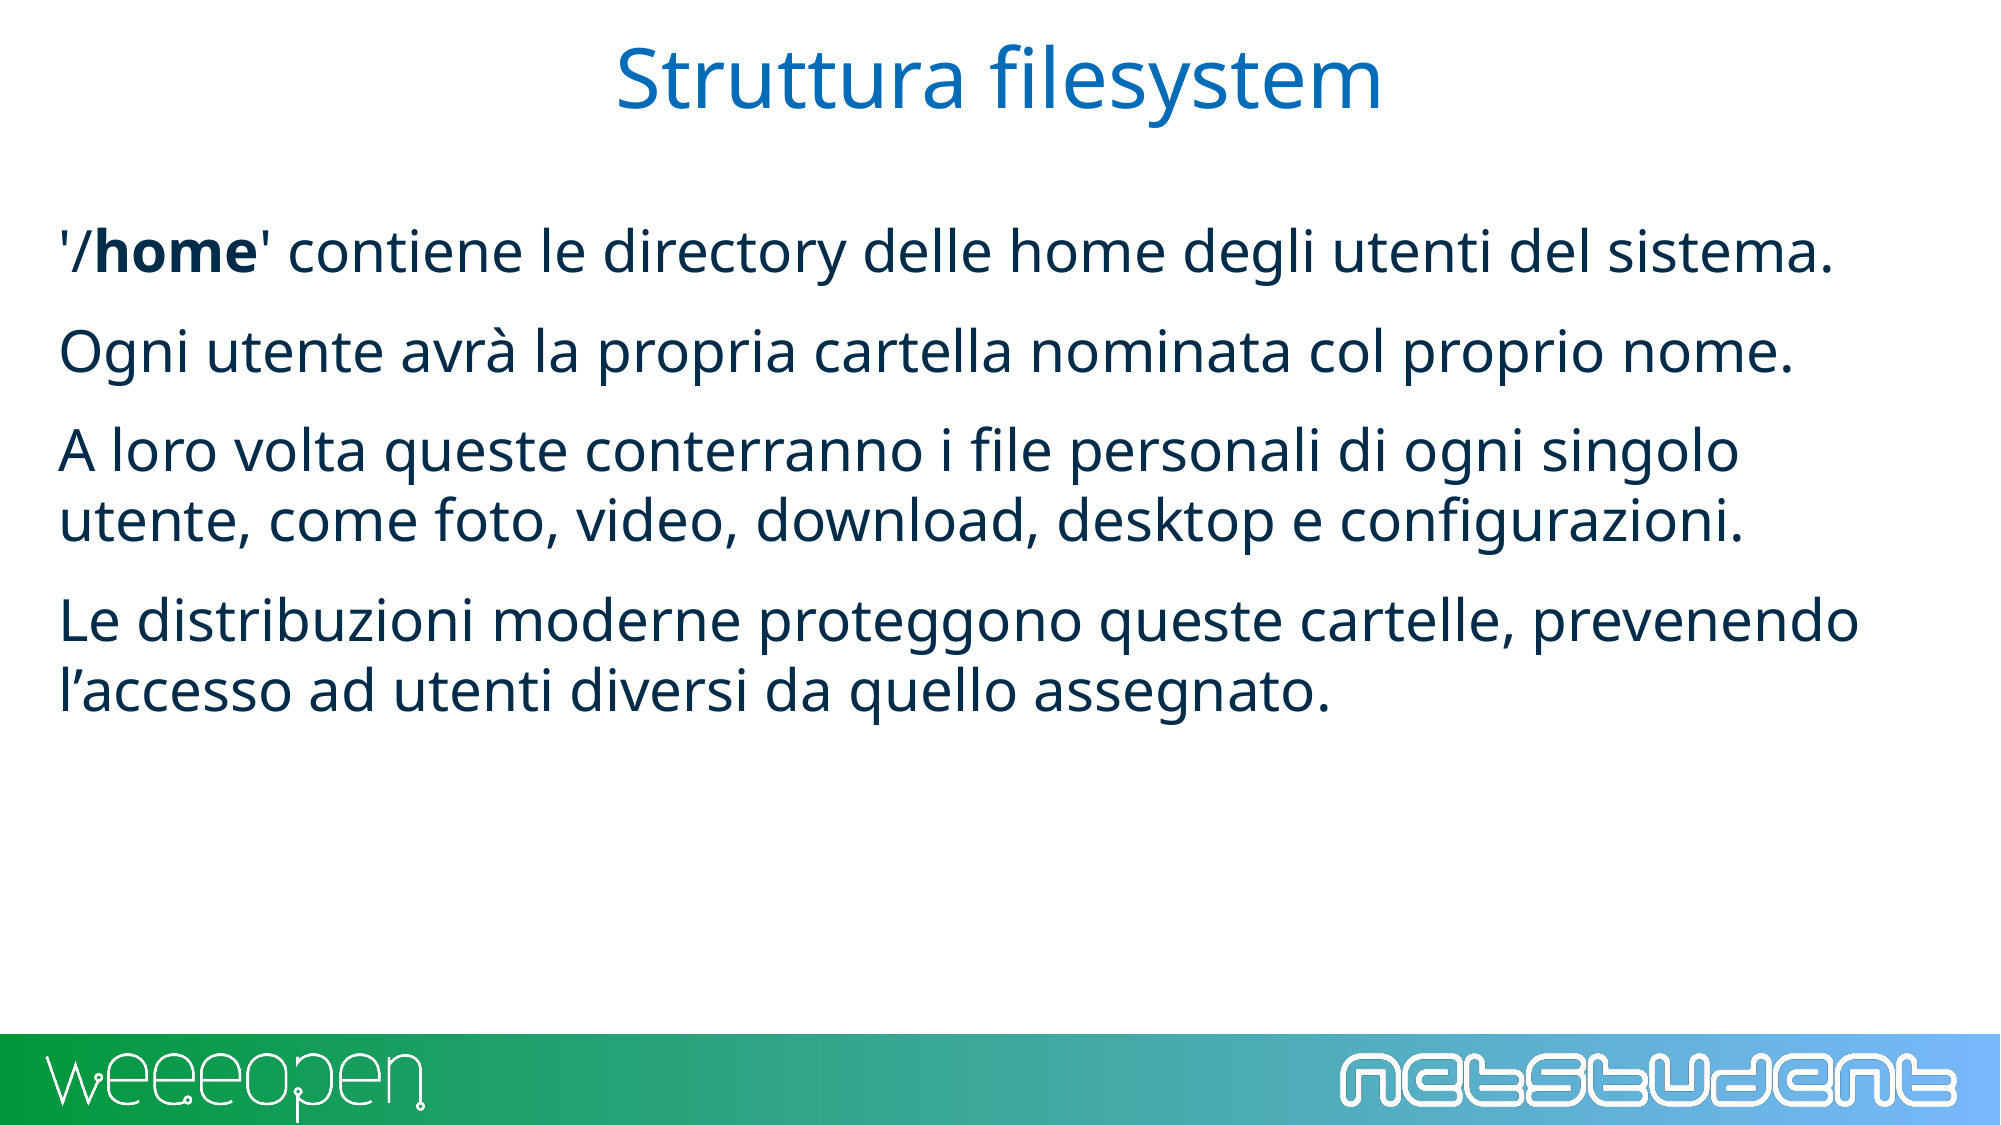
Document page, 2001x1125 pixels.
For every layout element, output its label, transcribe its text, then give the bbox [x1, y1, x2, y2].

picture [1340, 1053, 1957, 1107]
title Struttura filesystem [43, 29, 1959, 206]
picture [45, 1053, 425, 1123]
list '/home' contiene le directory delle home degli utenti del sistema. Ogni utente avrà la propria cartella nominata col proprio nome. A loro volta queste conterranno i file personali di ogni singolo utente, come foto, video, download, desktop e configurazioni. Le distribuzioni moderne proteggono queste cartelle, prevenendo l’accesso ad utenti diversi da quello assegnato. [43, 206, 1959, 922]
